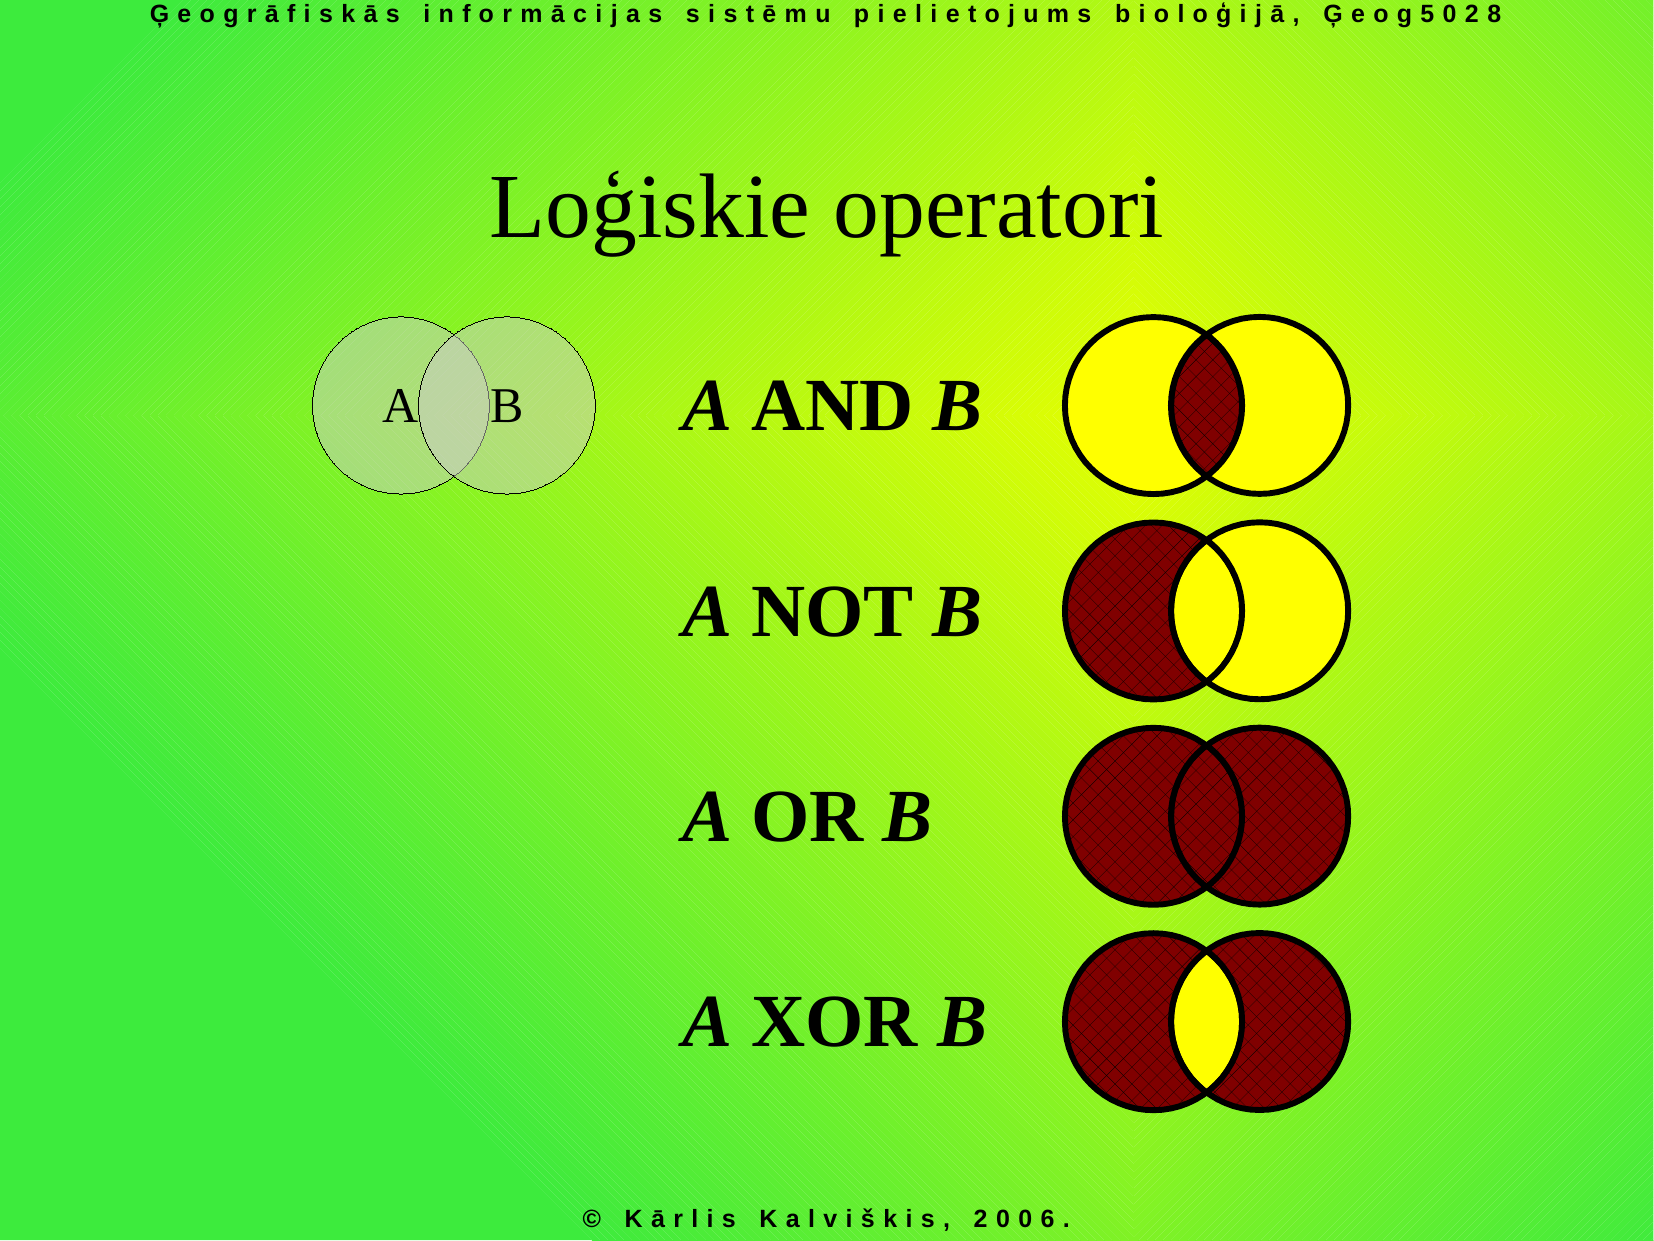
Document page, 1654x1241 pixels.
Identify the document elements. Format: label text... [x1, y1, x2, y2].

text_box [1064, 316, 1349, 495]
text_box B [418, 316, 596, 495]
text_box A OR B [682, 774, 933, 858]
text_box [1064, 933, 1349, 1111]
text_box A NOT B [682, 569, 983, 653]
text_box A AND B [682, 363, 984, 447]
text_box A XOR B [682, 980, 988, 1064]
text_box [1064, 522, 1349, 700]
title Loģiskie operatori [121, 102, 1534, 311]
text_box [1064, 727, 1349, 905]
text_box A [312, 316, 454, 495]
